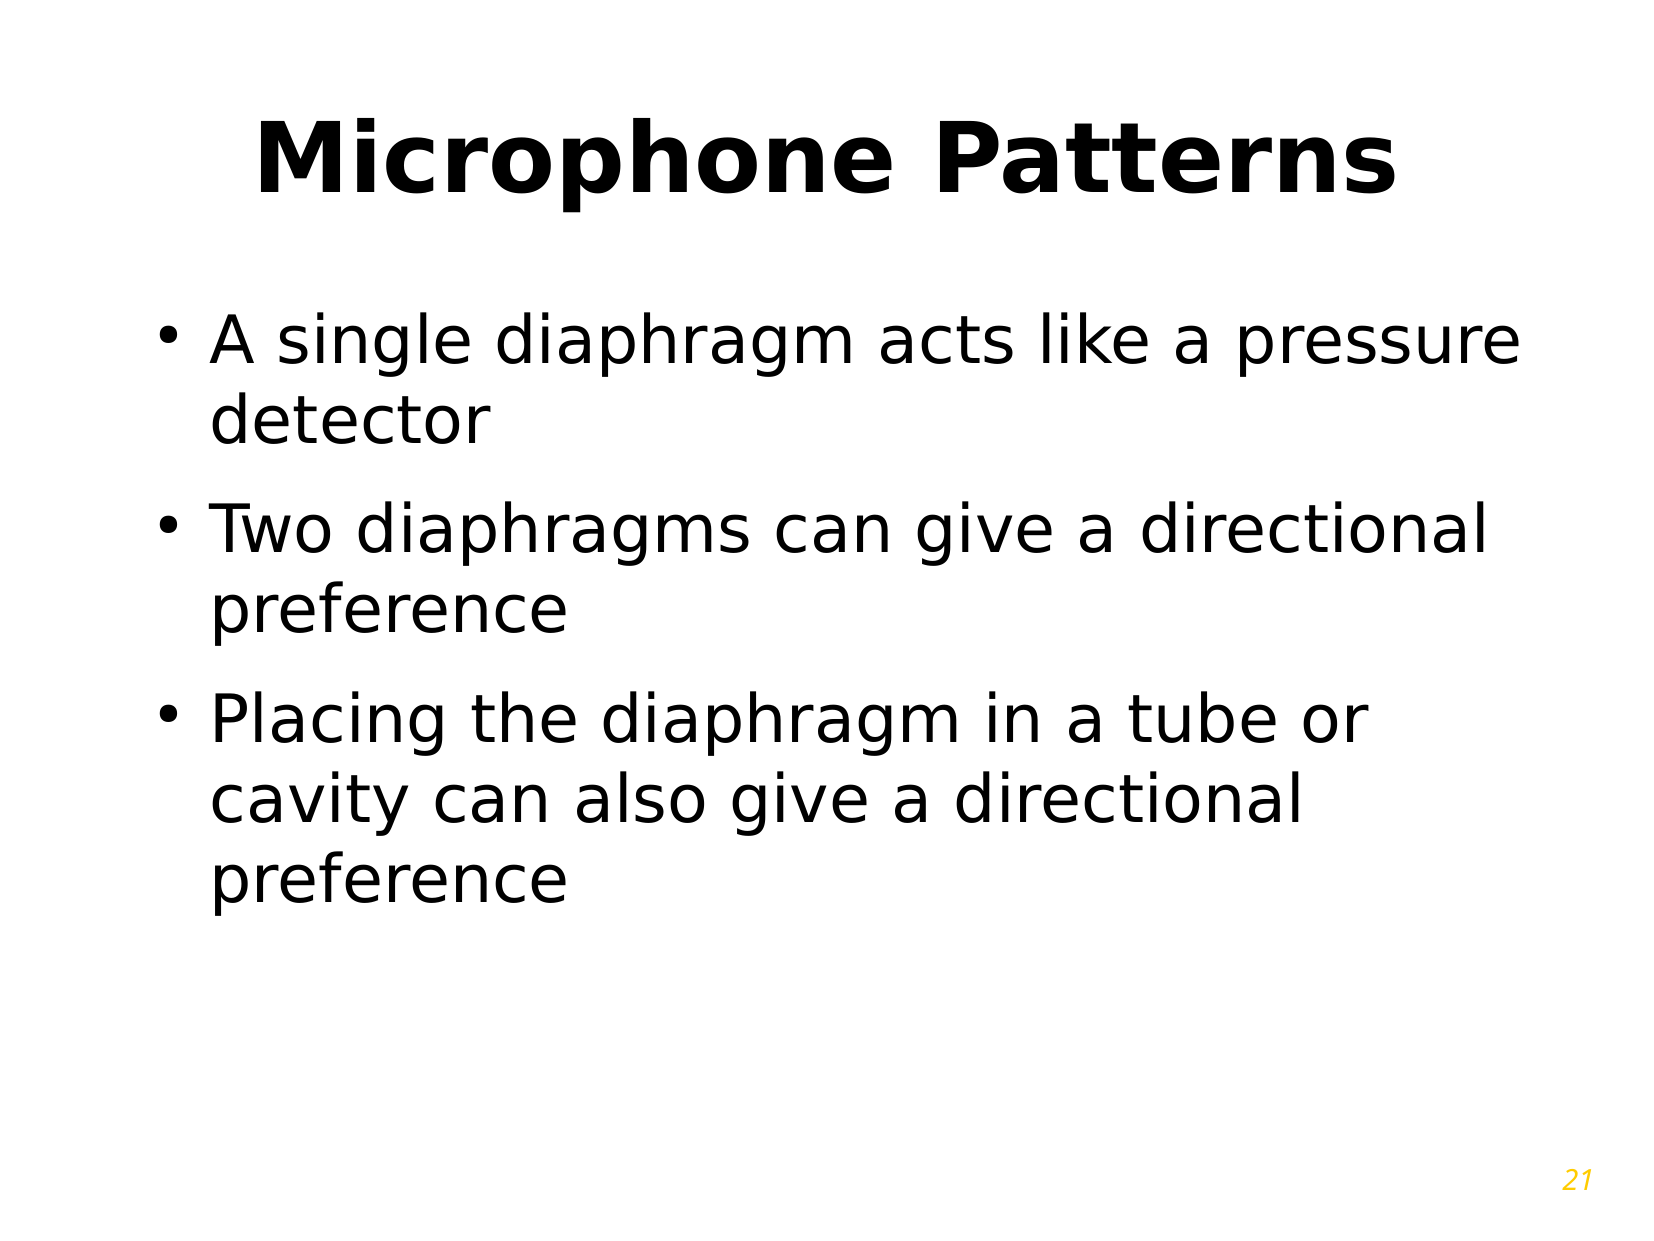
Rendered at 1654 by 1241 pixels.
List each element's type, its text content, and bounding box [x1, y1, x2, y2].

list A single diaphragm acts like a pressure detector Two diaphragms can give a directional preference Placing the diaphragm in a tube or cavity can also give a directional preference [124, 289, 1571, 1108]
slide_number <skaitlis> [1339, 1153, 1610, 1241]
title Microphone Patterns [82, 49, 1571, 257]
